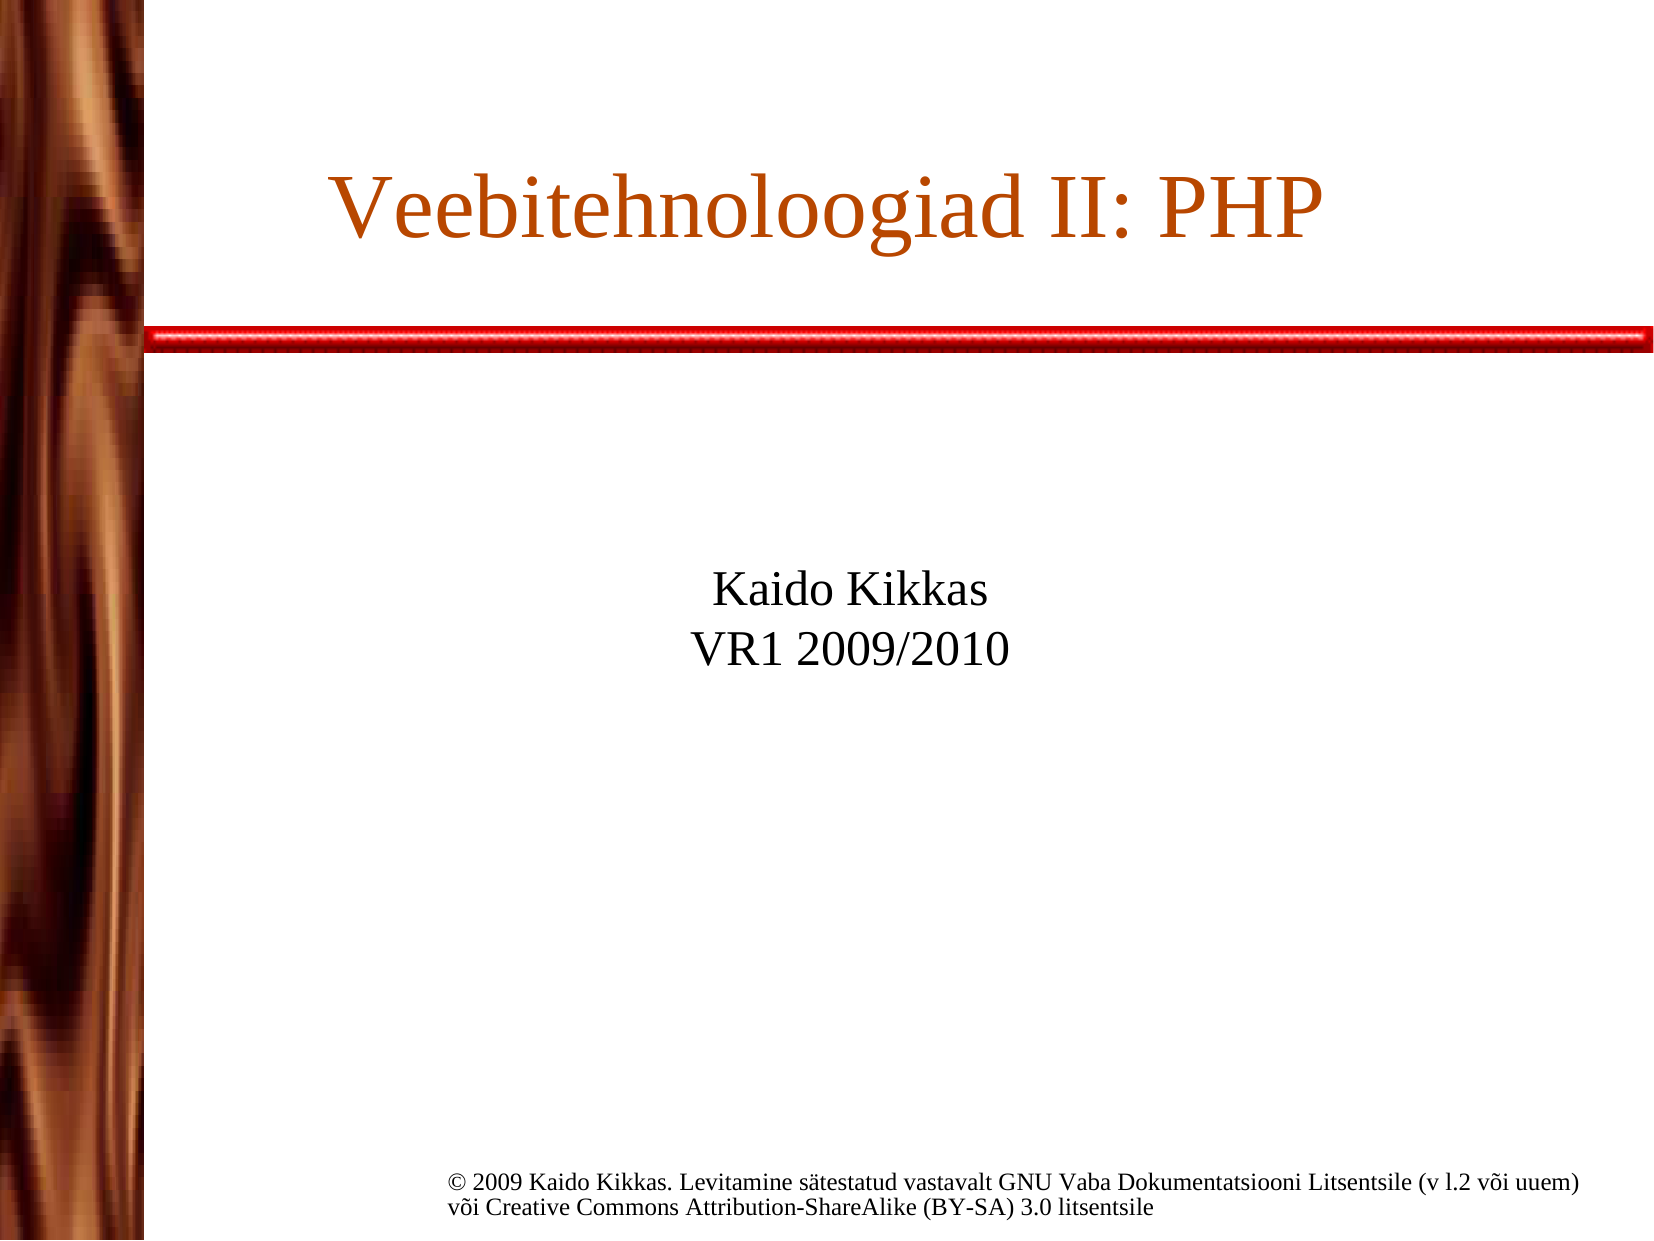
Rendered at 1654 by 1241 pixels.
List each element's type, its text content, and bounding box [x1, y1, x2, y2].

title Veebitehnoloogiad II: PHP [121, 102, 1534, 310]
text_box © 2009 Kaido Kikkas. Levitamine sätestatud vastavalt GNU Vaba Dokumentatsiooni Litsentsile (v l.2 või uuem) või Creative Commons Attribution-ShareAlike (BY-SA) 3.0 litsentsile‏ [447, 1169, 1598, 1198]
picture [0, 0, 1654, 1240]
text_box Kaido Kikkas VR1 2009/2010 [348, 556, 1353, 672]
